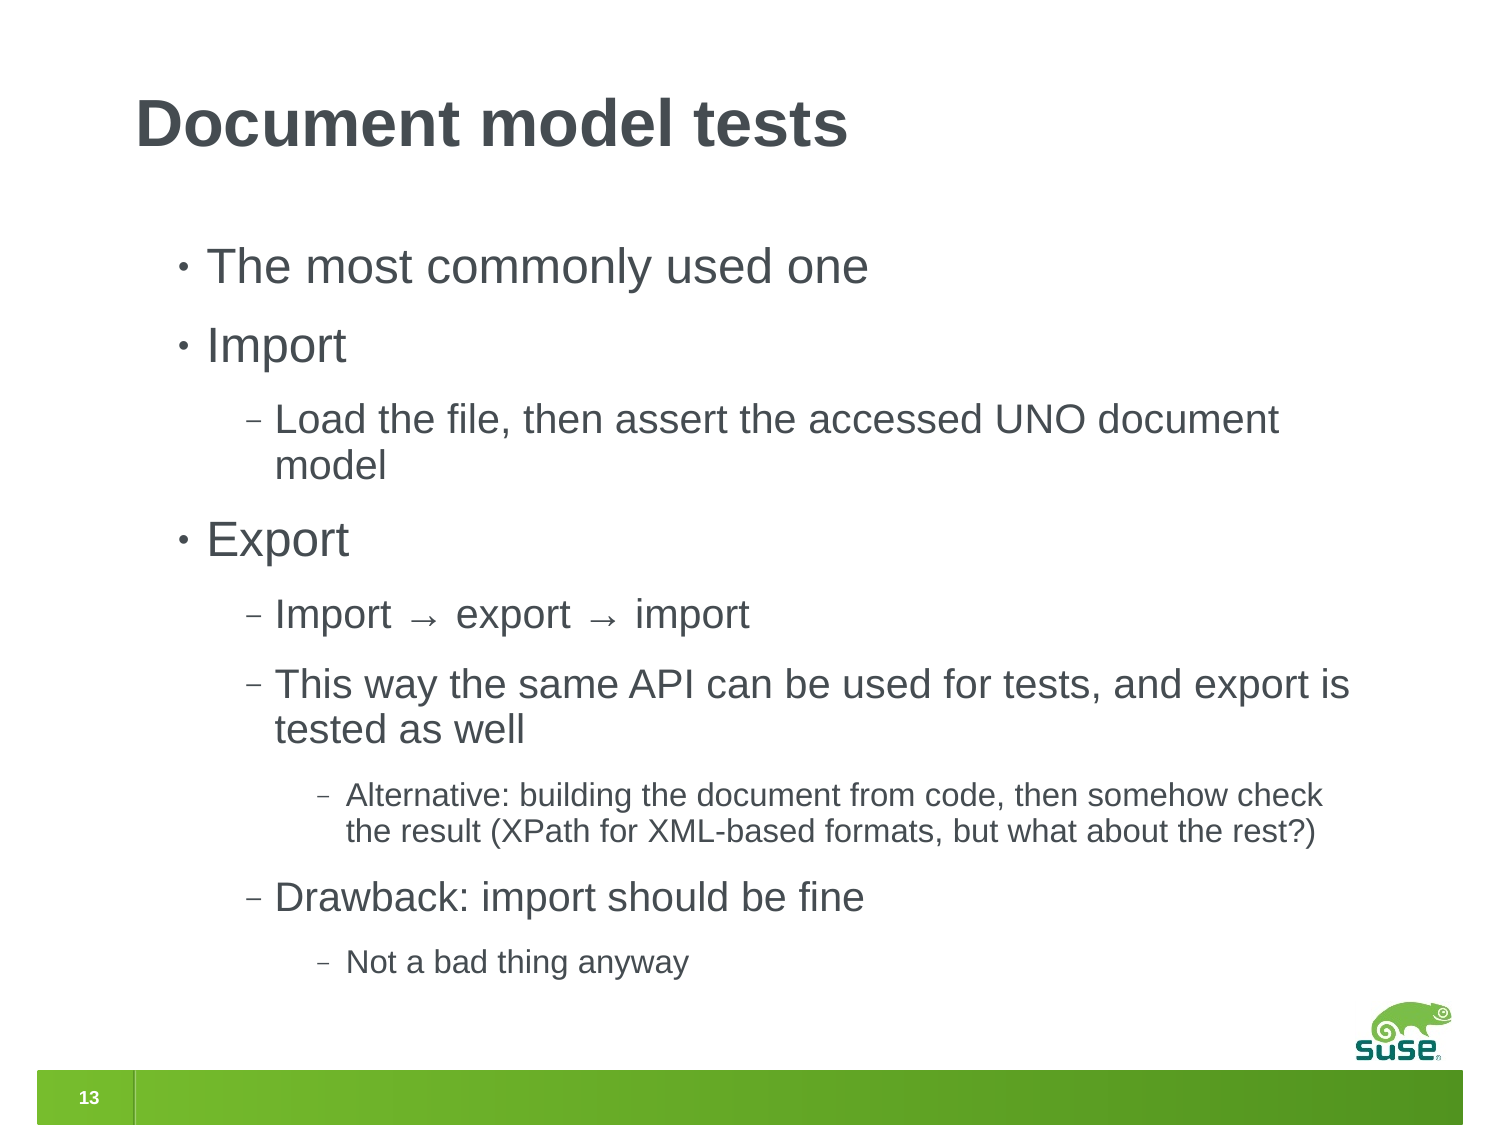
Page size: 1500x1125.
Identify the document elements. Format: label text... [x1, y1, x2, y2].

list The most commonly used one Import Load the file, then assert the accessed UNO document model Export Import → export → import This way the same API can be used for tests, and export is tested as well Alternative: building the document from code, then somehow check the result (XPath for XML-based formats, but what about the rest?) Drawback: import should be fine Not a bad thing anyway [135, 238, 1372, 982]
picture [1355, 1001, 1452, 1061]
title Document model tests [135, 29, 1372, 217]
